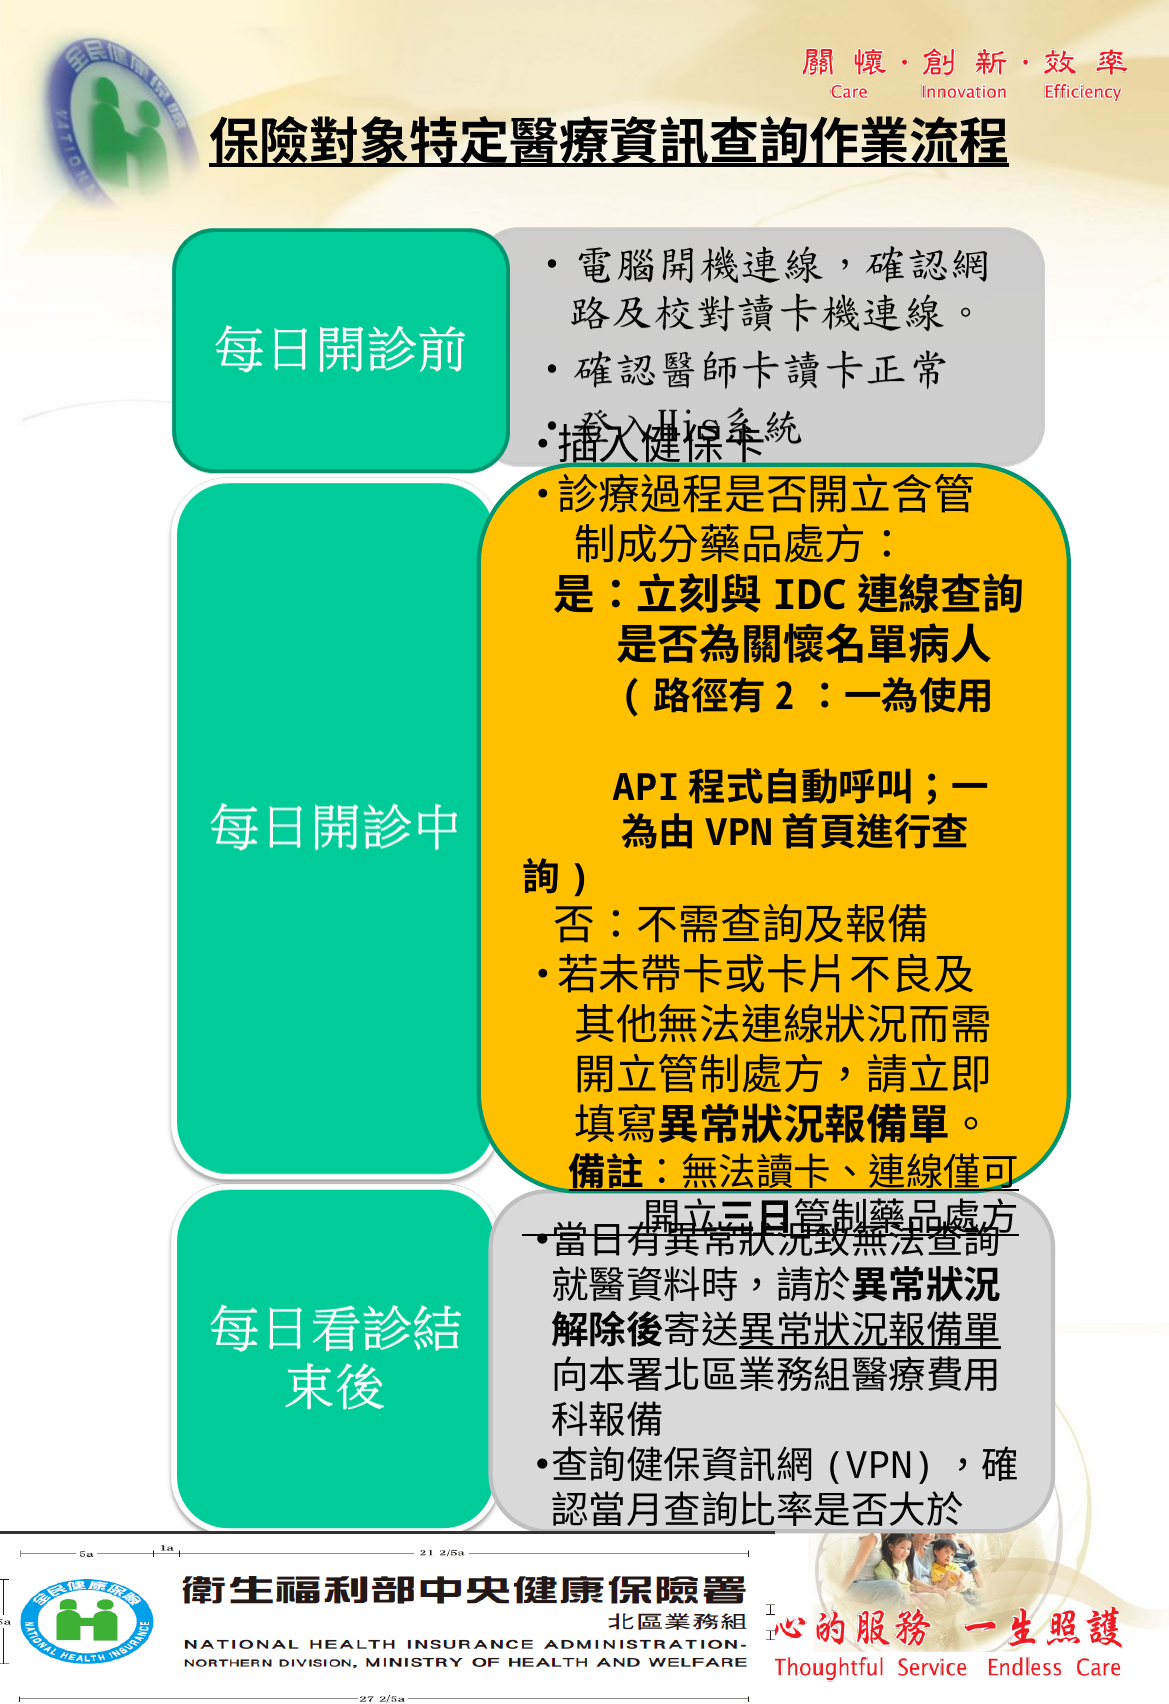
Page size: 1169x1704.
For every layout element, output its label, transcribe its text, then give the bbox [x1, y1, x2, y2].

picture [0, 0, 1169, 1704]
text_box 當日有異常狀況致無法查詢就醫資料時，請於異常狀況解除後寄送異常狀況報備單向本署北區業務組醫療費用科報備 查詢健保資訊網(VPN)，確認當月查詢比率是否大於90%。 [490, 1191, 1054, 1532]
text_box ‧插入健保卡 ‧診療過程是否開立含管 制成分藥品處方： 是：立刻與IDC連線查詢 是否為關懷名單病人 (路徑有2：一為使用 API程式自動呼叫；一 為由VPN首頁進行查詢) 否：不需查詢及報備 ‧若未帶卡或卡片不良及 其他無法連線狀況而需 開立管制處方，請立即 填寫異常狀況報備單。 備註：無法讀卡、連線僅可 開立三日管制藥品處方 [478, 464, 1069, 1192]
text_box 保險對象特定醫療資訊查詢作業流程 [162, 101, 1056, 177]
